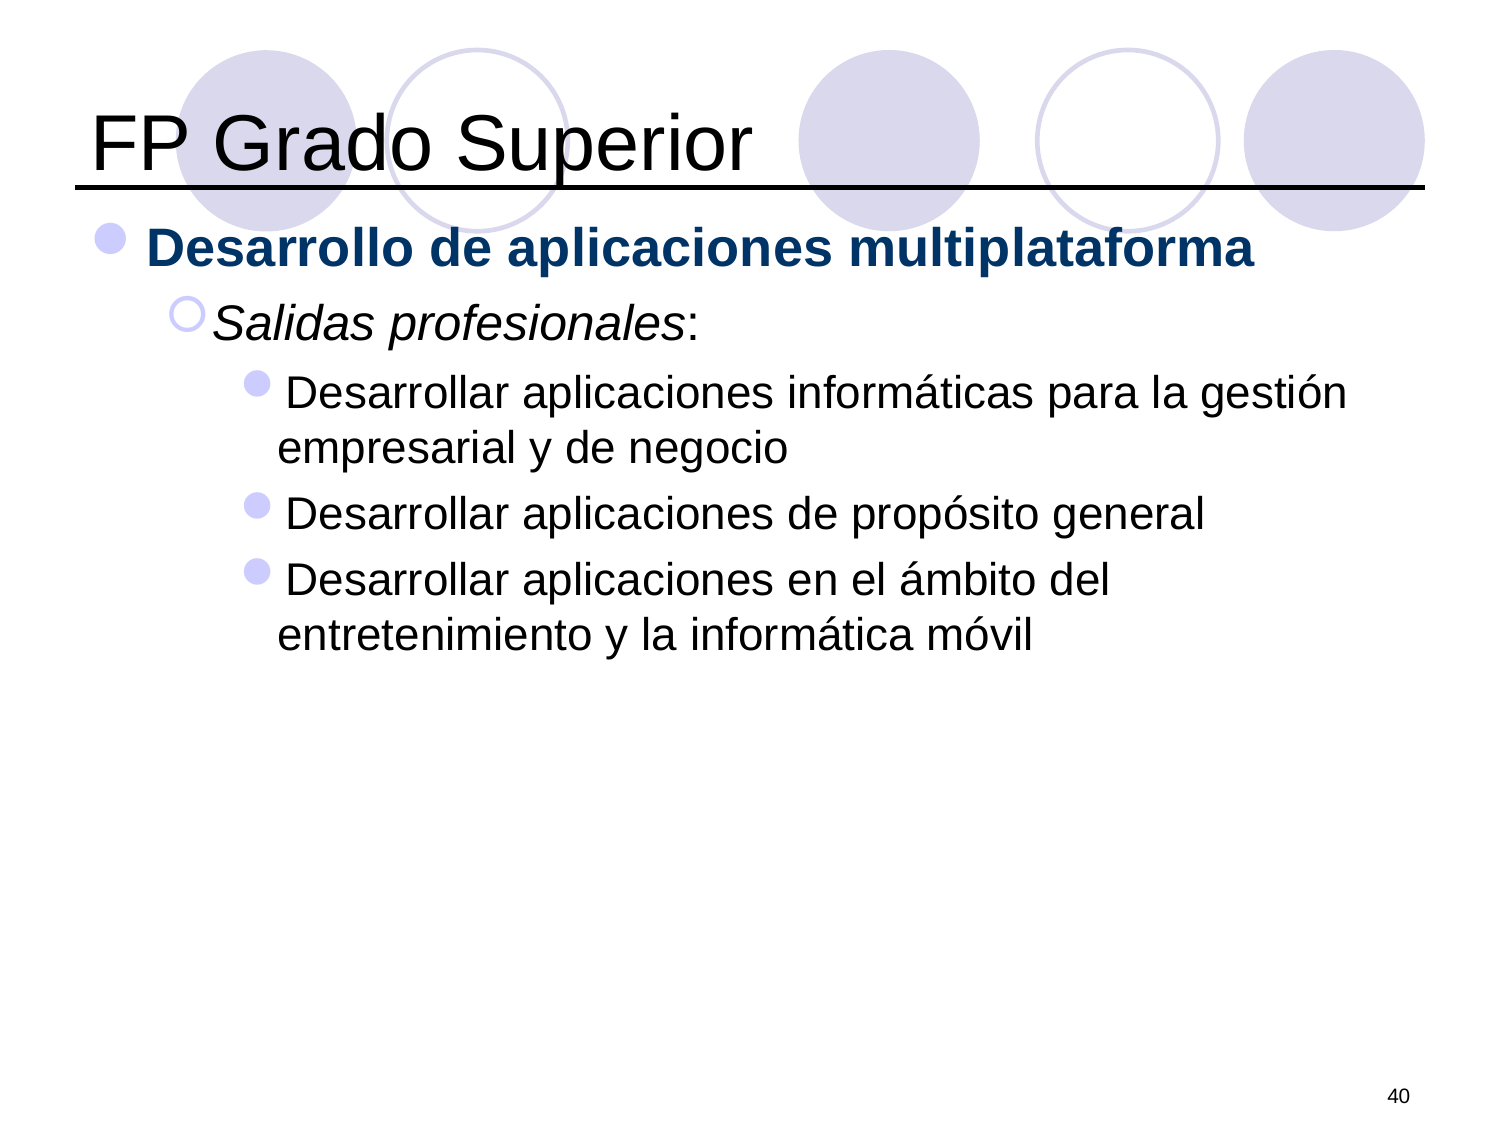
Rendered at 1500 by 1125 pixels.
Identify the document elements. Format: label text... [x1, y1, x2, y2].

list Desarrollo de aplicaciones multiplataforma Salidas profesionales: Desarrollar aplicaciones informáticas para la gestión empresarial y de negocio Desarrollar aplicaciones de propósito general Desarrollar aplicaciones en el ámbito del entretenimiento y la informática móvil [75, 212, 1426, 1101]
title FP Grado Superior [75, 45, 1426, 212]
